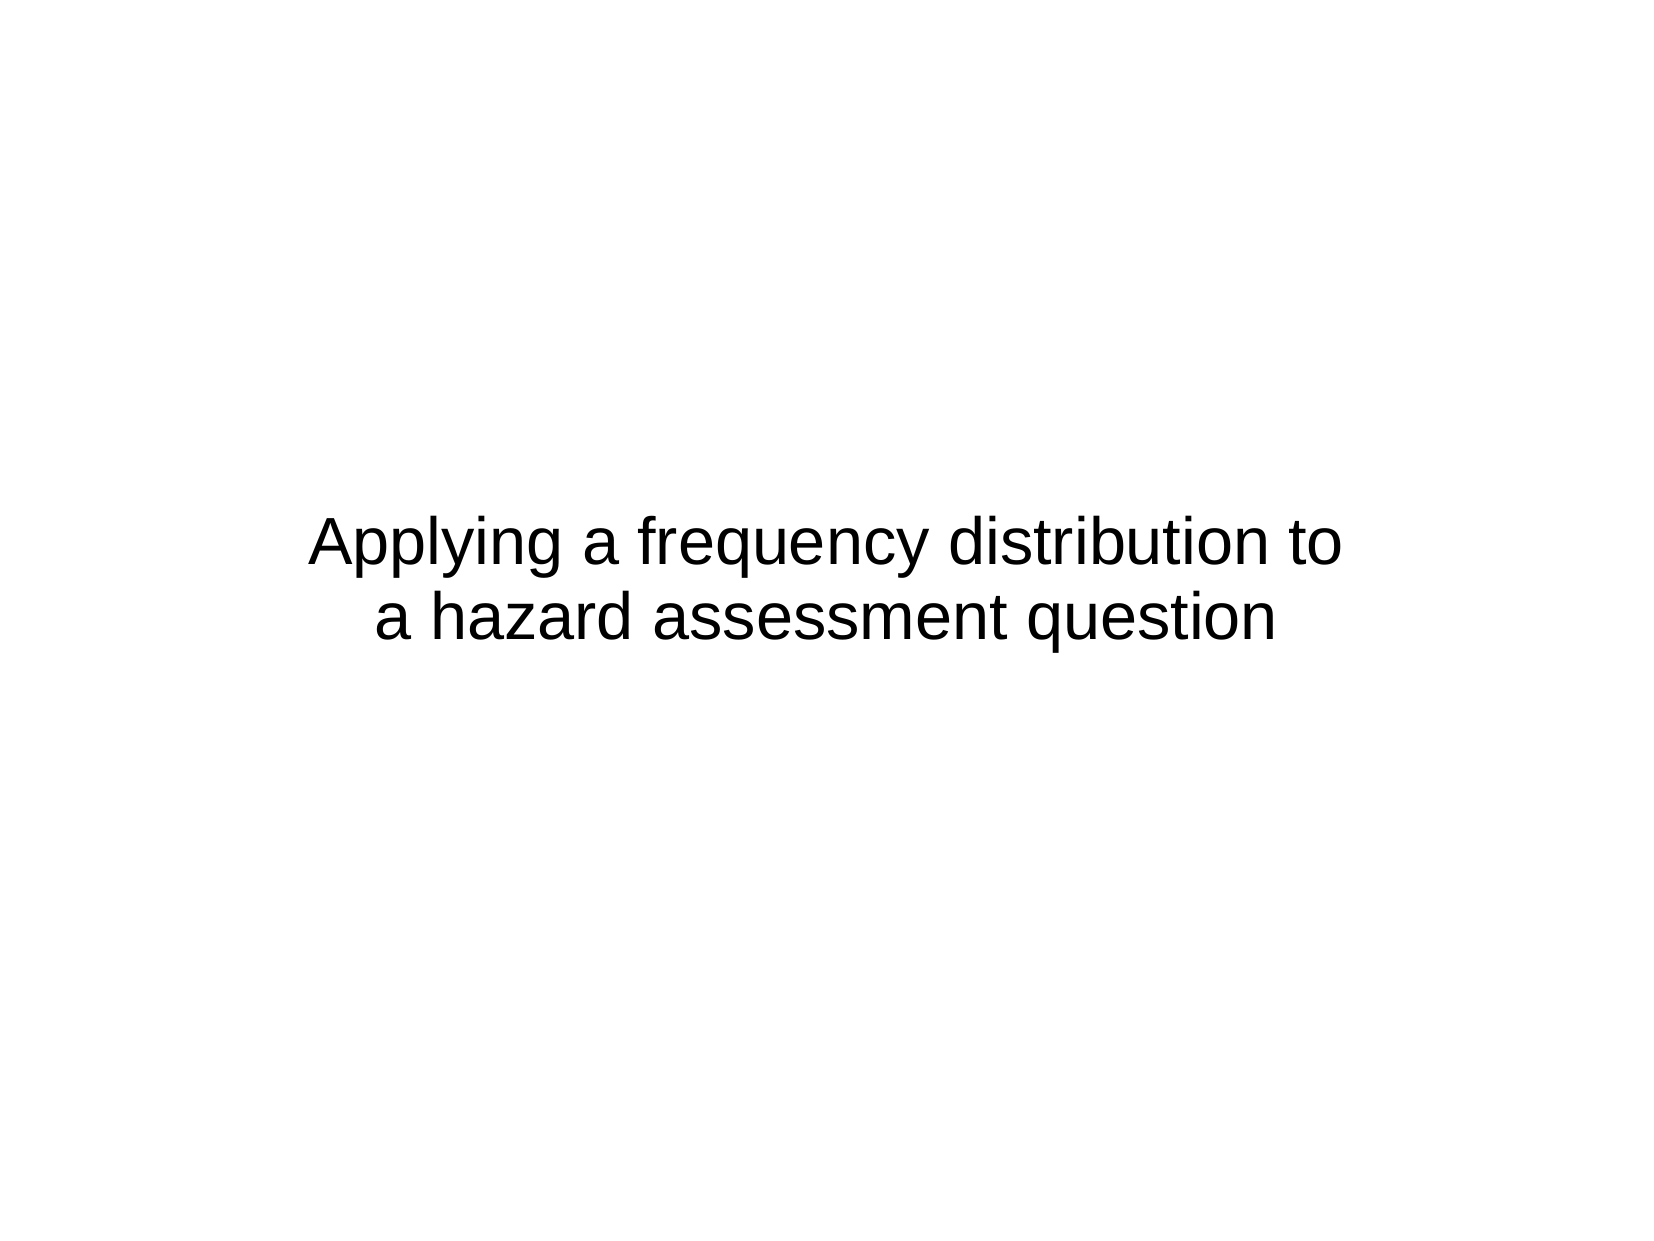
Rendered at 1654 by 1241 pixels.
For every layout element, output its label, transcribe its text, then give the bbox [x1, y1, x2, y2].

subtitle Applying a frequency distribution to a hazard assessment question [82, 56, 1571, 1102]
